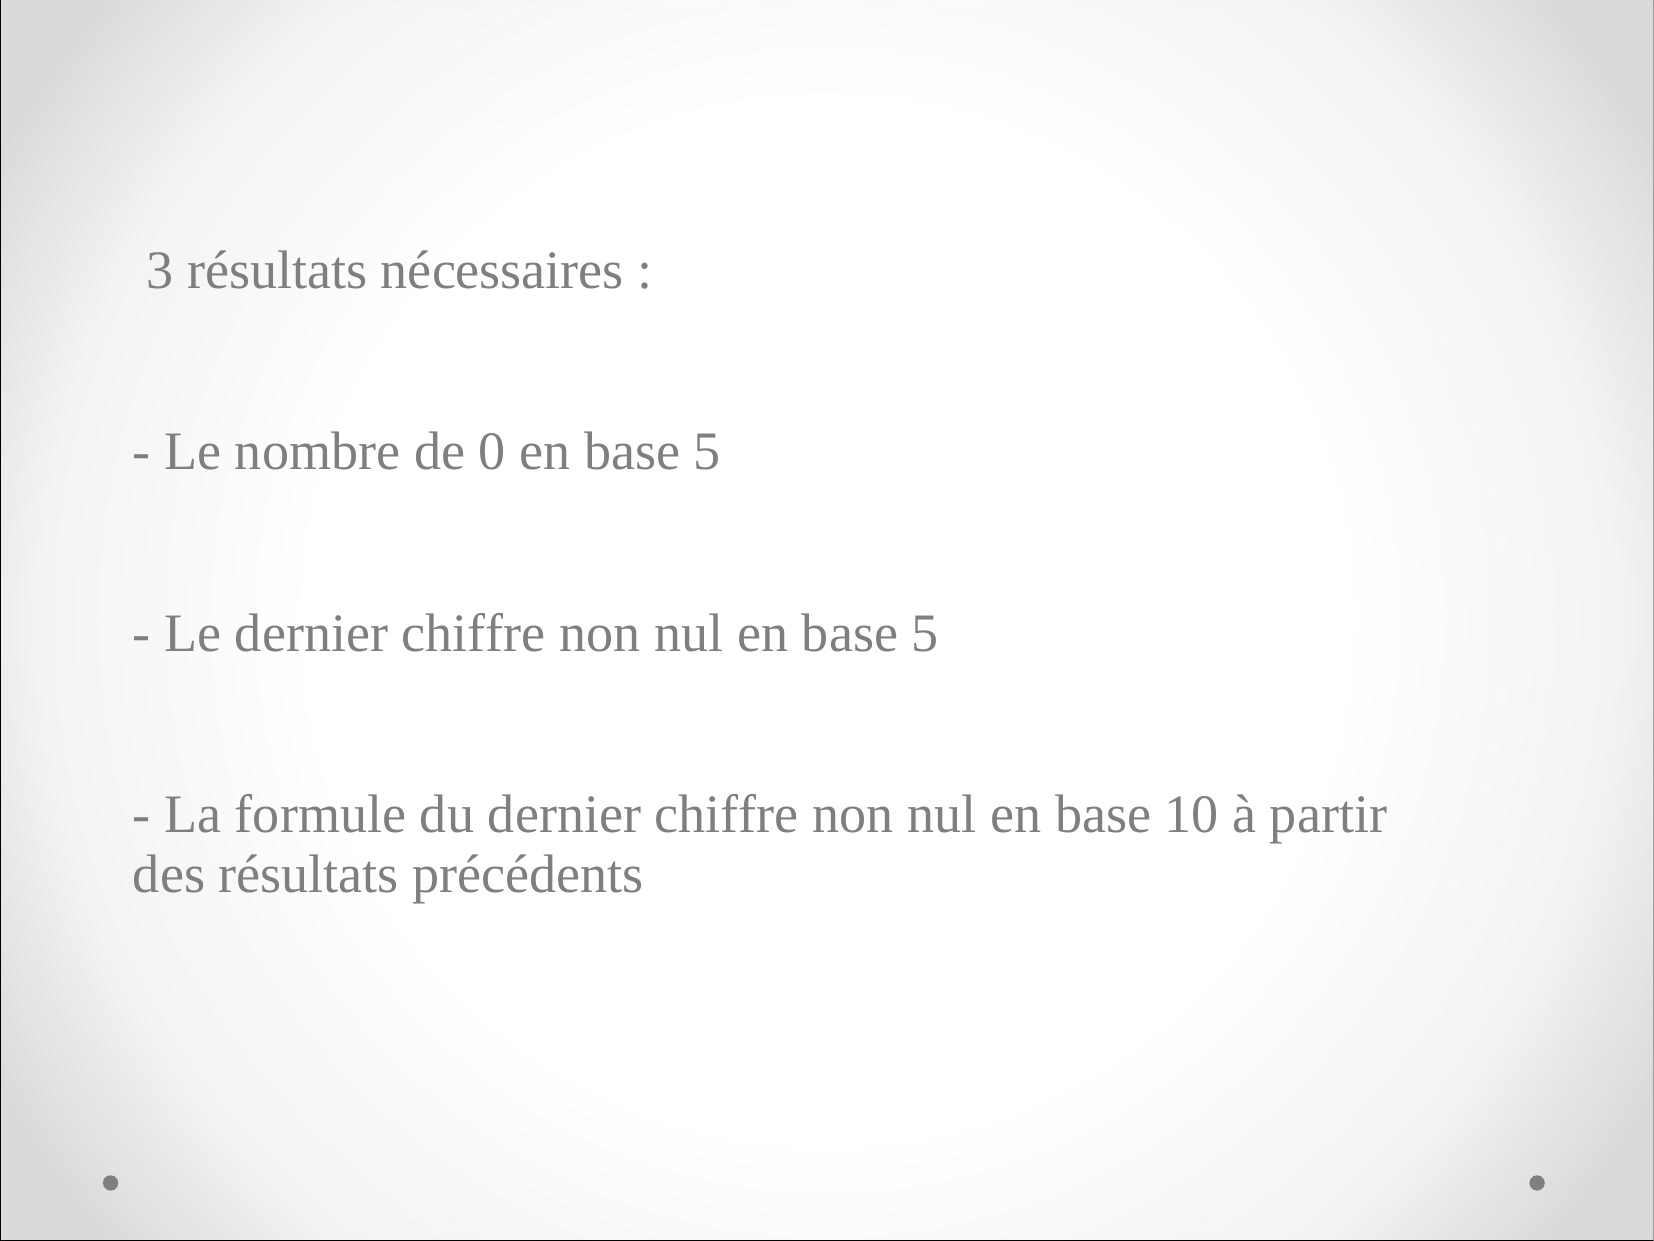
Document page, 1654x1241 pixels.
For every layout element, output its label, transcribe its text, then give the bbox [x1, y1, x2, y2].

picture [0, 0, 1654, 1241]
text_box 3 résultats nécessaires : - Le nombre de 0 en base 5 - Le dernier chiffre non nul en base 5 - La formule du dernier chiffre non nul en base 10 à partir des résultats précédents [118, 172, 1477, 1034]
